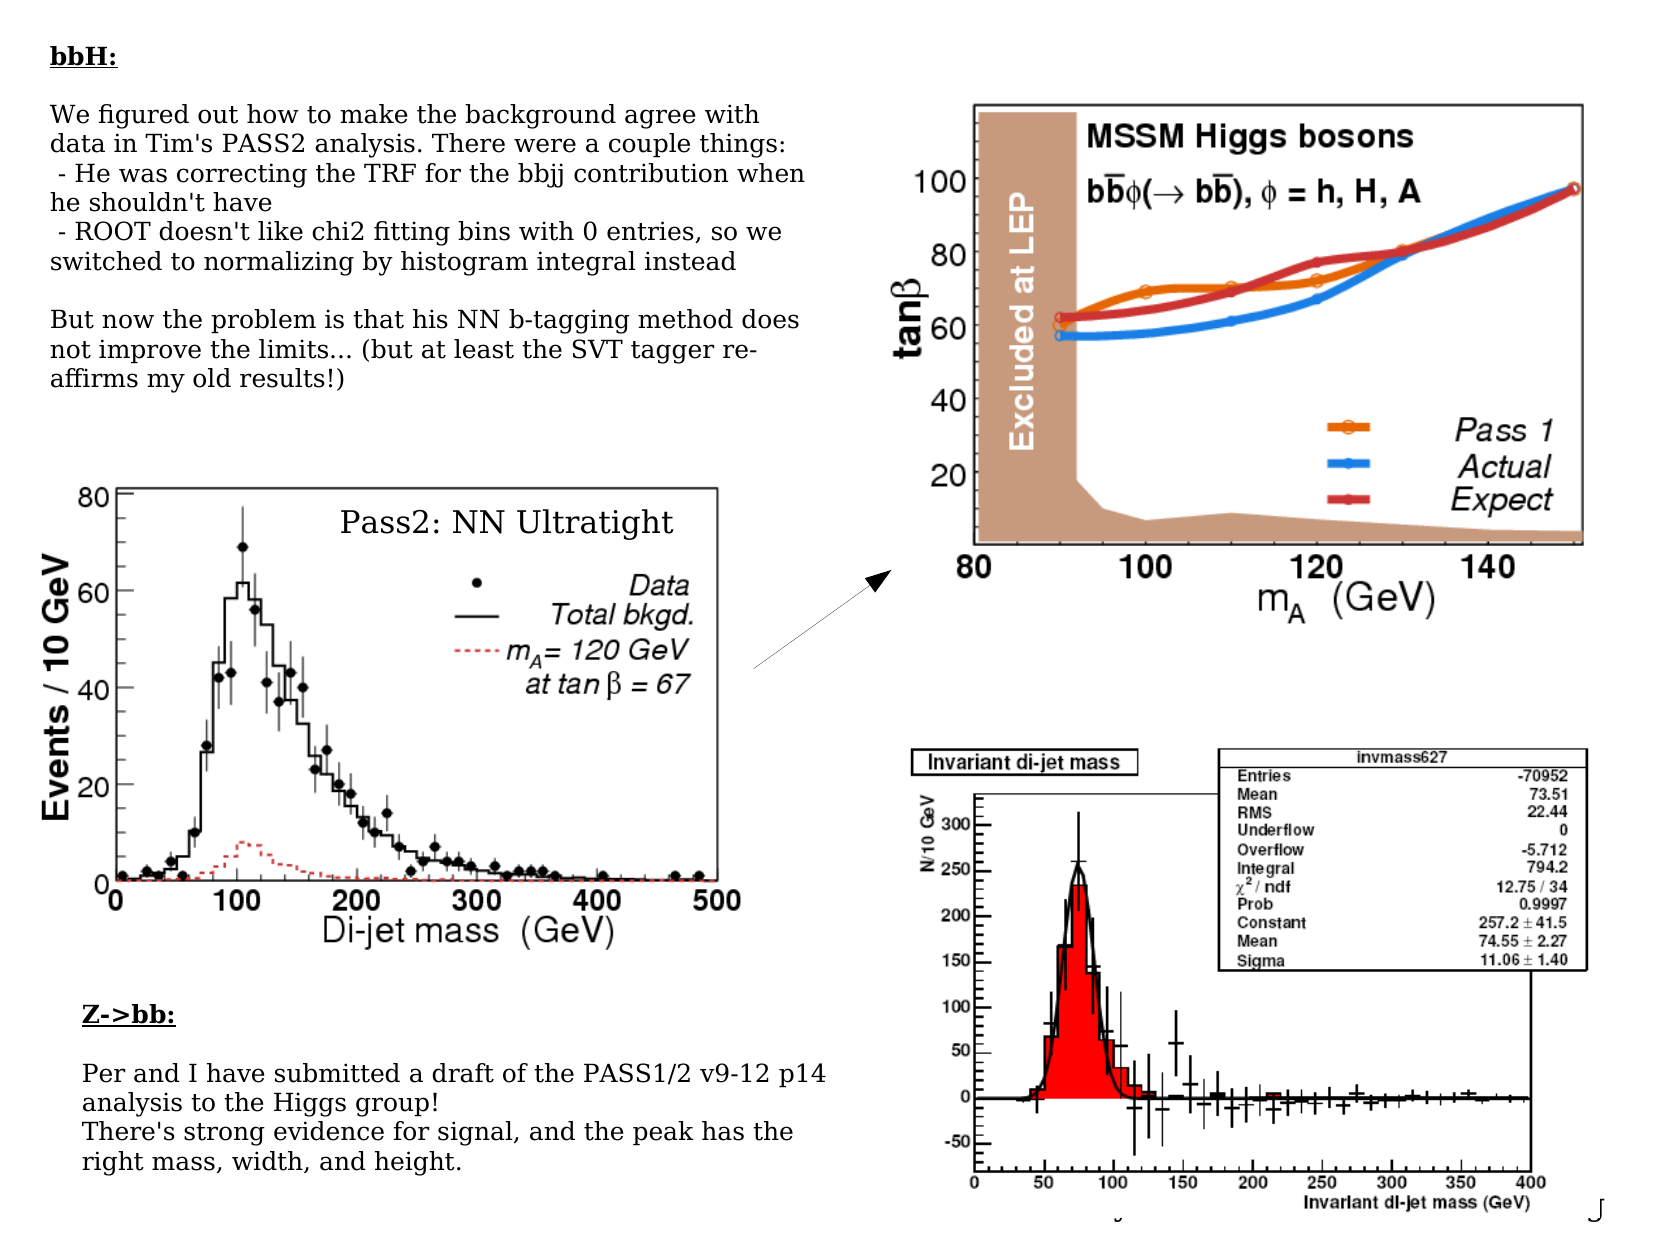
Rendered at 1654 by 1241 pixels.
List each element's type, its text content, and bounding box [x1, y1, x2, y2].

picture [898, 718, 1600, 1218]
text_box bbH: We figured out how to make the background agree with data in Tim's PASS2 analysis. There were a couple things: - He was correcting the TRF for the bbjj contribution when he shouldn't have - ROOT doesn't like chi2 fitting bins with 0 entries, so we switched to normalizing by histogram integral instead But now the problem is that his NN b-tagging method does not improve the limits... (but at least the SVT tagger re-affirms my old results!) [49, 41, 807, 394]
text_box Pass2: NN Ultratight [324, 496, 690, 549]
picture [31, 484, 747, 953]
picture [879, 101, 1595, 635]
text_box Z->bb: Per and I have submitted a draft of the PASS1/2 v9-12 p14 analysis to the Higgs group! There's strong evidence for signal, and the peak has the right mass, width, and height. [81, 999, 848, 1177]
